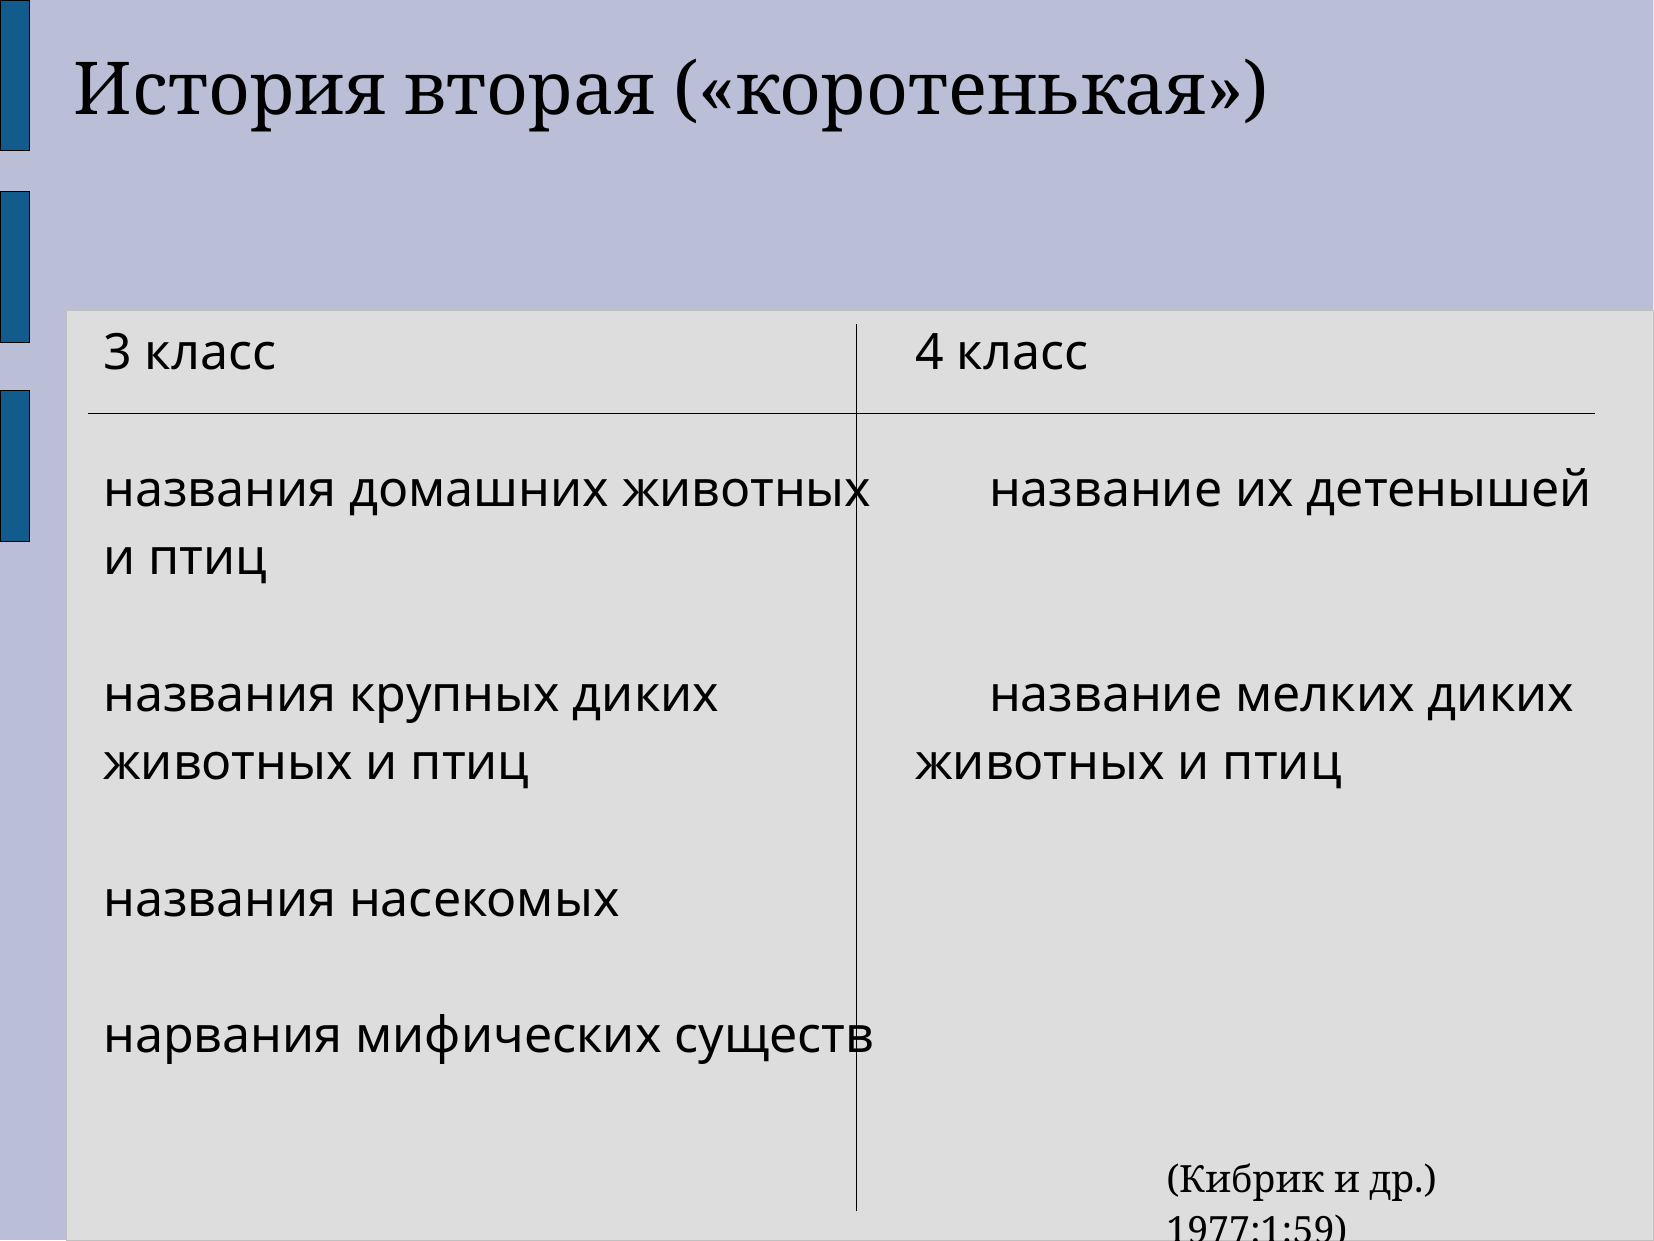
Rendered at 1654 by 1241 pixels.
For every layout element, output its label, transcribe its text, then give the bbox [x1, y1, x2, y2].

text_box (Кибрик и др.) 1977:1:59) [1151, 1145, 1625, 1211]
text_box 3 класс 4 класс названия домашних животных название их детенышей и птиц названия крупных диких название мелких диких животных и птиц животных и птиц названия насекомых наpвания мифических существ [88, 308, 1625, 1241]
text_box История вторая («коротенькая») [58, 29, 1654, 143]
